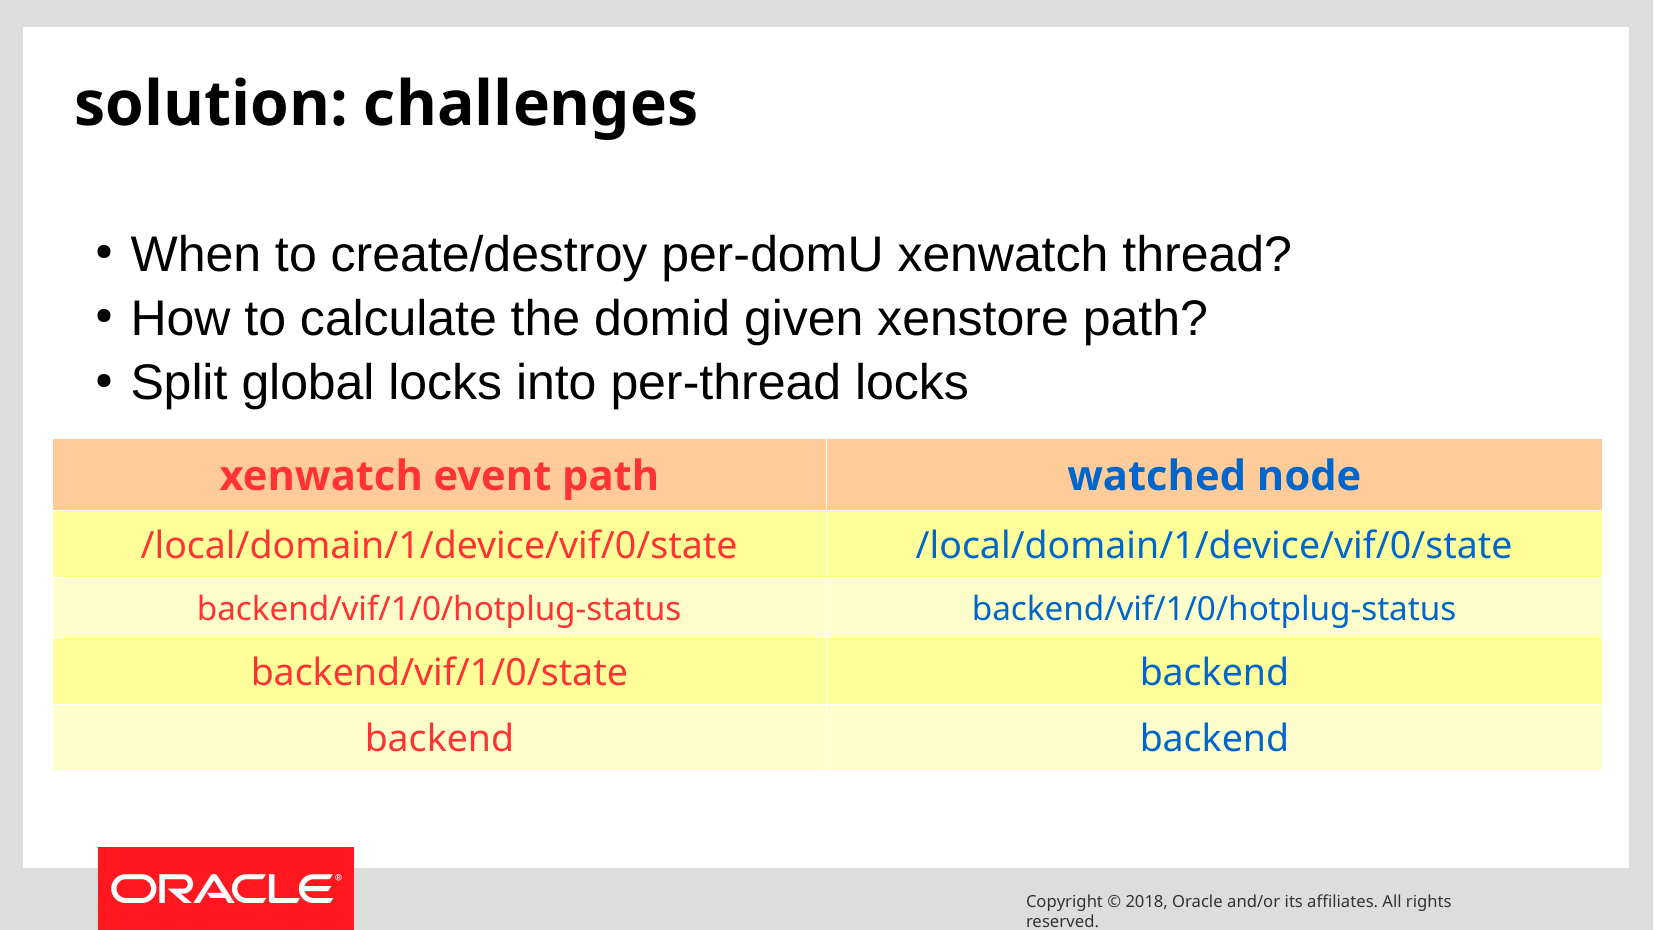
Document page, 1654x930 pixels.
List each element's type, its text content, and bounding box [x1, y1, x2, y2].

table_cell /local/domain/1/device/vif/0/state [827, 511, 1602, 577]
table_cell backend/vif/1/0/hotplug-status [827, 578, 1602, 637]
table_cell backend [53, 705, 826, 770]
table_cell backend/vif/1/0/state [53, 638, 826, 704]
table_header watched node [827, 439, 1602, 510]
text_box Copyright © 2018, Oracle and/or its affiliates. All rights reserved. [1011, 883, 1534, 918]
table_cell backend/vif/1/0/hotplug-status [53, 578, 826, 637]
text_box [23, 27, 1629, 868]
table_header xenwatch event path [53, 439, 826, 510]
table_cell backend [827, 638, 1602, 704]
text_box When to create/destroy per-domU xenwatch thread? How to calculate the domid given xenstore path? Split global locks into per-thread locks [80, 210, 1581, 421]
text_box solution: challenges [60, 50, 1629, 151]
table_cell /local/domain/1/device/vif/0/state [53, 511, 826, 577]
table_cell backend [827, 705, 1602, 770]
picture [98, 847, 354, 930]
